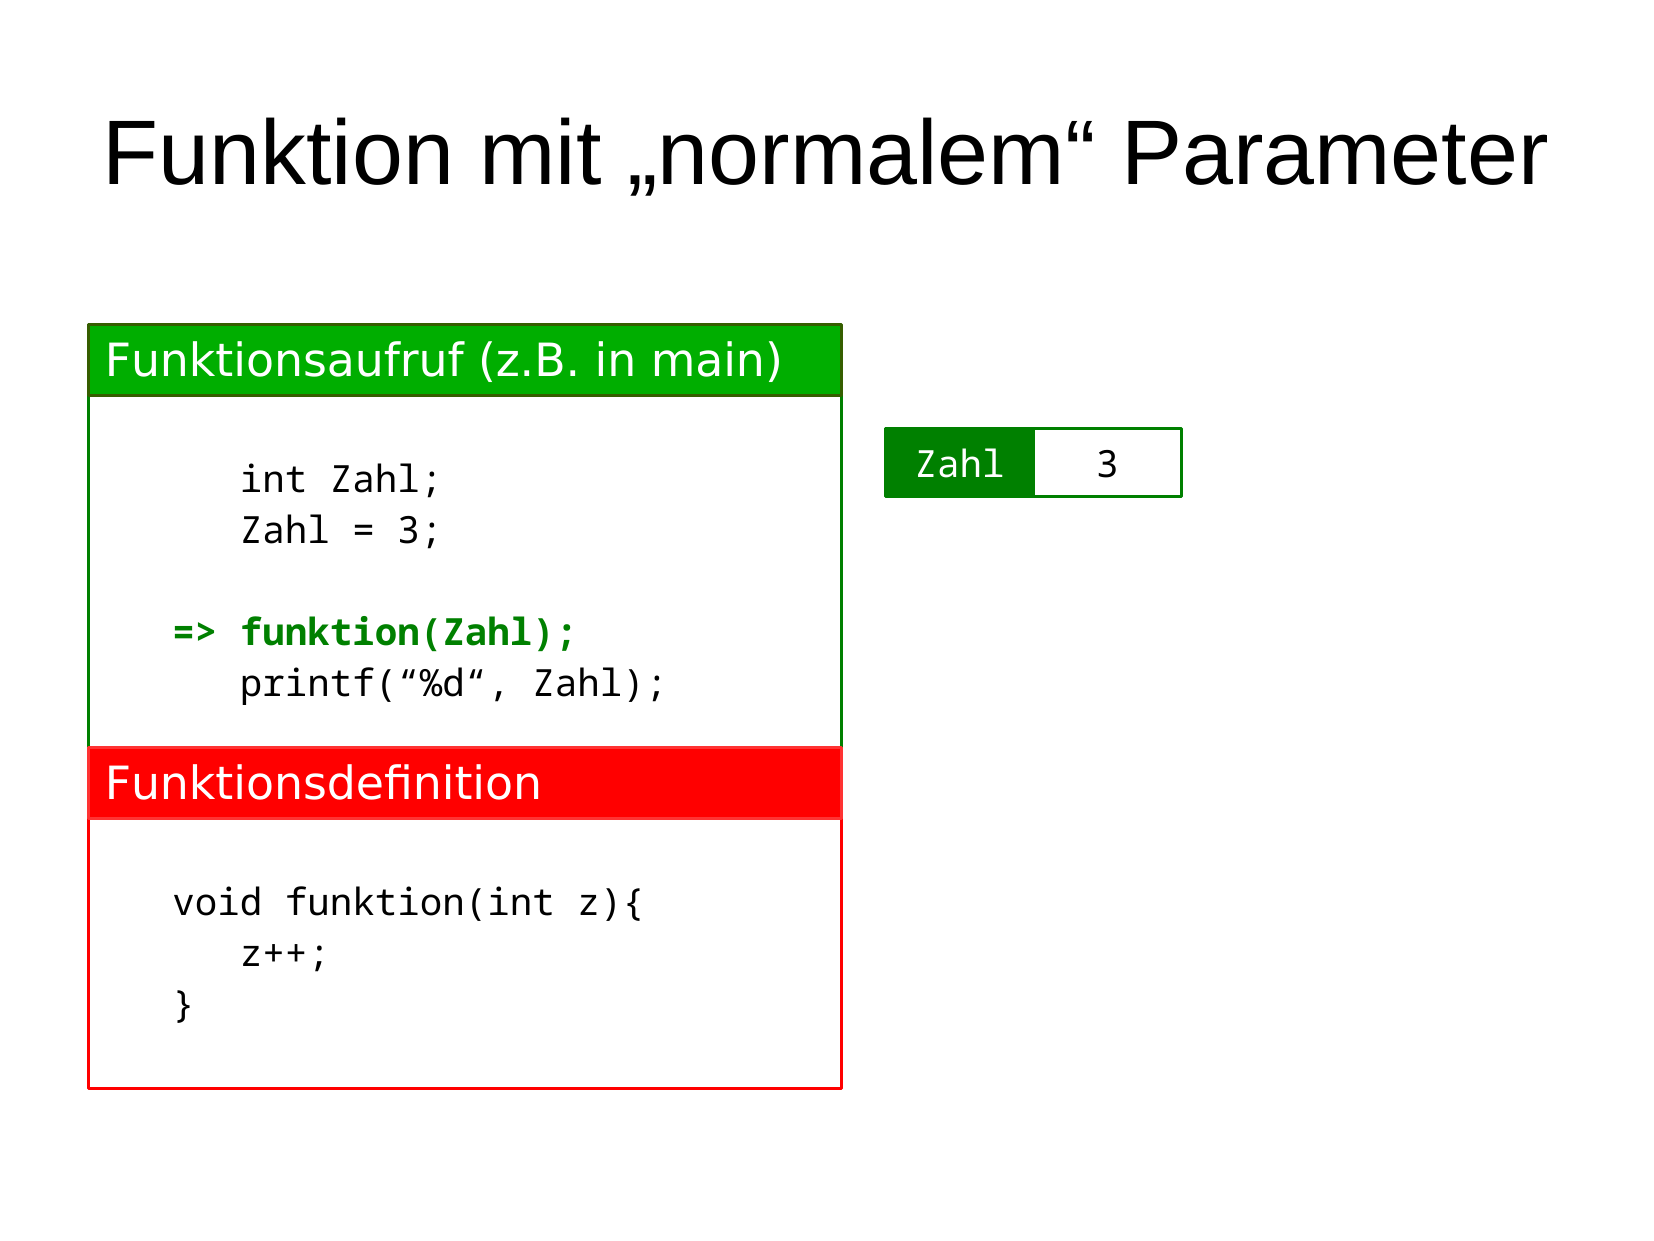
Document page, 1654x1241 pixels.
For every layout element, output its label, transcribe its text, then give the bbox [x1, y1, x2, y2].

text_box Zahl [885, 428, 1032, 490]
title Funktion mit „normalem“ Parameter [82, 49, 1571, 257]
text_box void funktion(int z){ z++; } [88, 820, 842, 1052]
text_box 3 [1033, 428, 1182, 490]
text_box Funktionsaufruf (z.B. in main) [88, 324, 842, 396]
text_box Funktionsdefinition [88, 747, 842, 819]
text_box int Zahl; Zahl = 3; => funktion(Zahl); printf(“%d“, Zahl); [88, 397, 842, 716]
